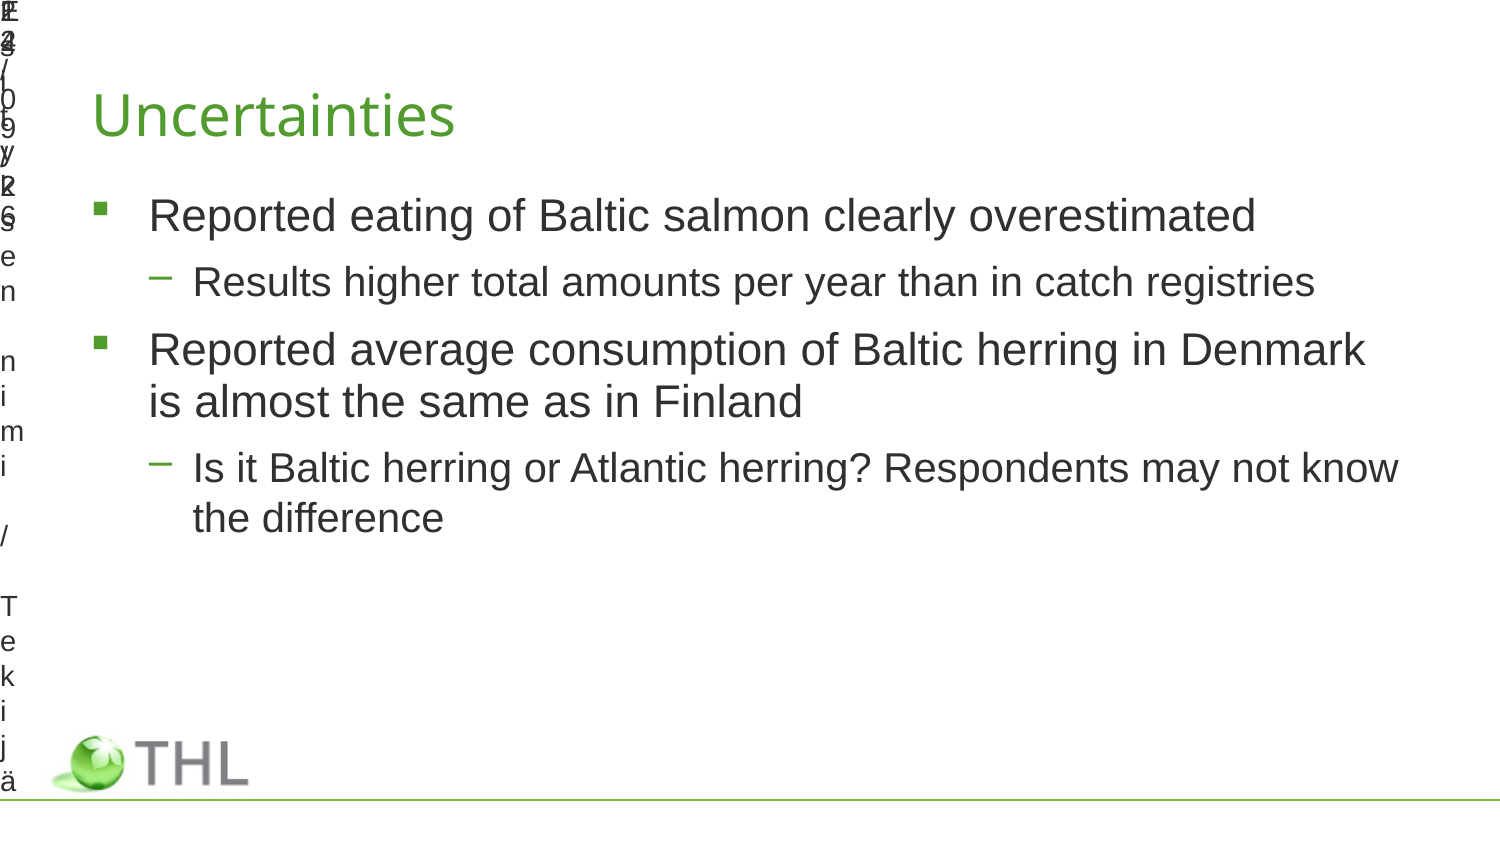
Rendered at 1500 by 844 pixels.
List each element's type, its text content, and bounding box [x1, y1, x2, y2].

picture [24, 719, 275, 799]
list Reported eating of Baltic salmon clearly overestimated Results higher total amounts per year than in catch registries Reported average consumption of Baltic herring in Denmark is almost the same as in Finland Is it Baltic herring or Atlantic herring? Respondents may not know the difference [75, 182, 1424, 723]
title Uncertainties [76, 32, 1424, 156]
